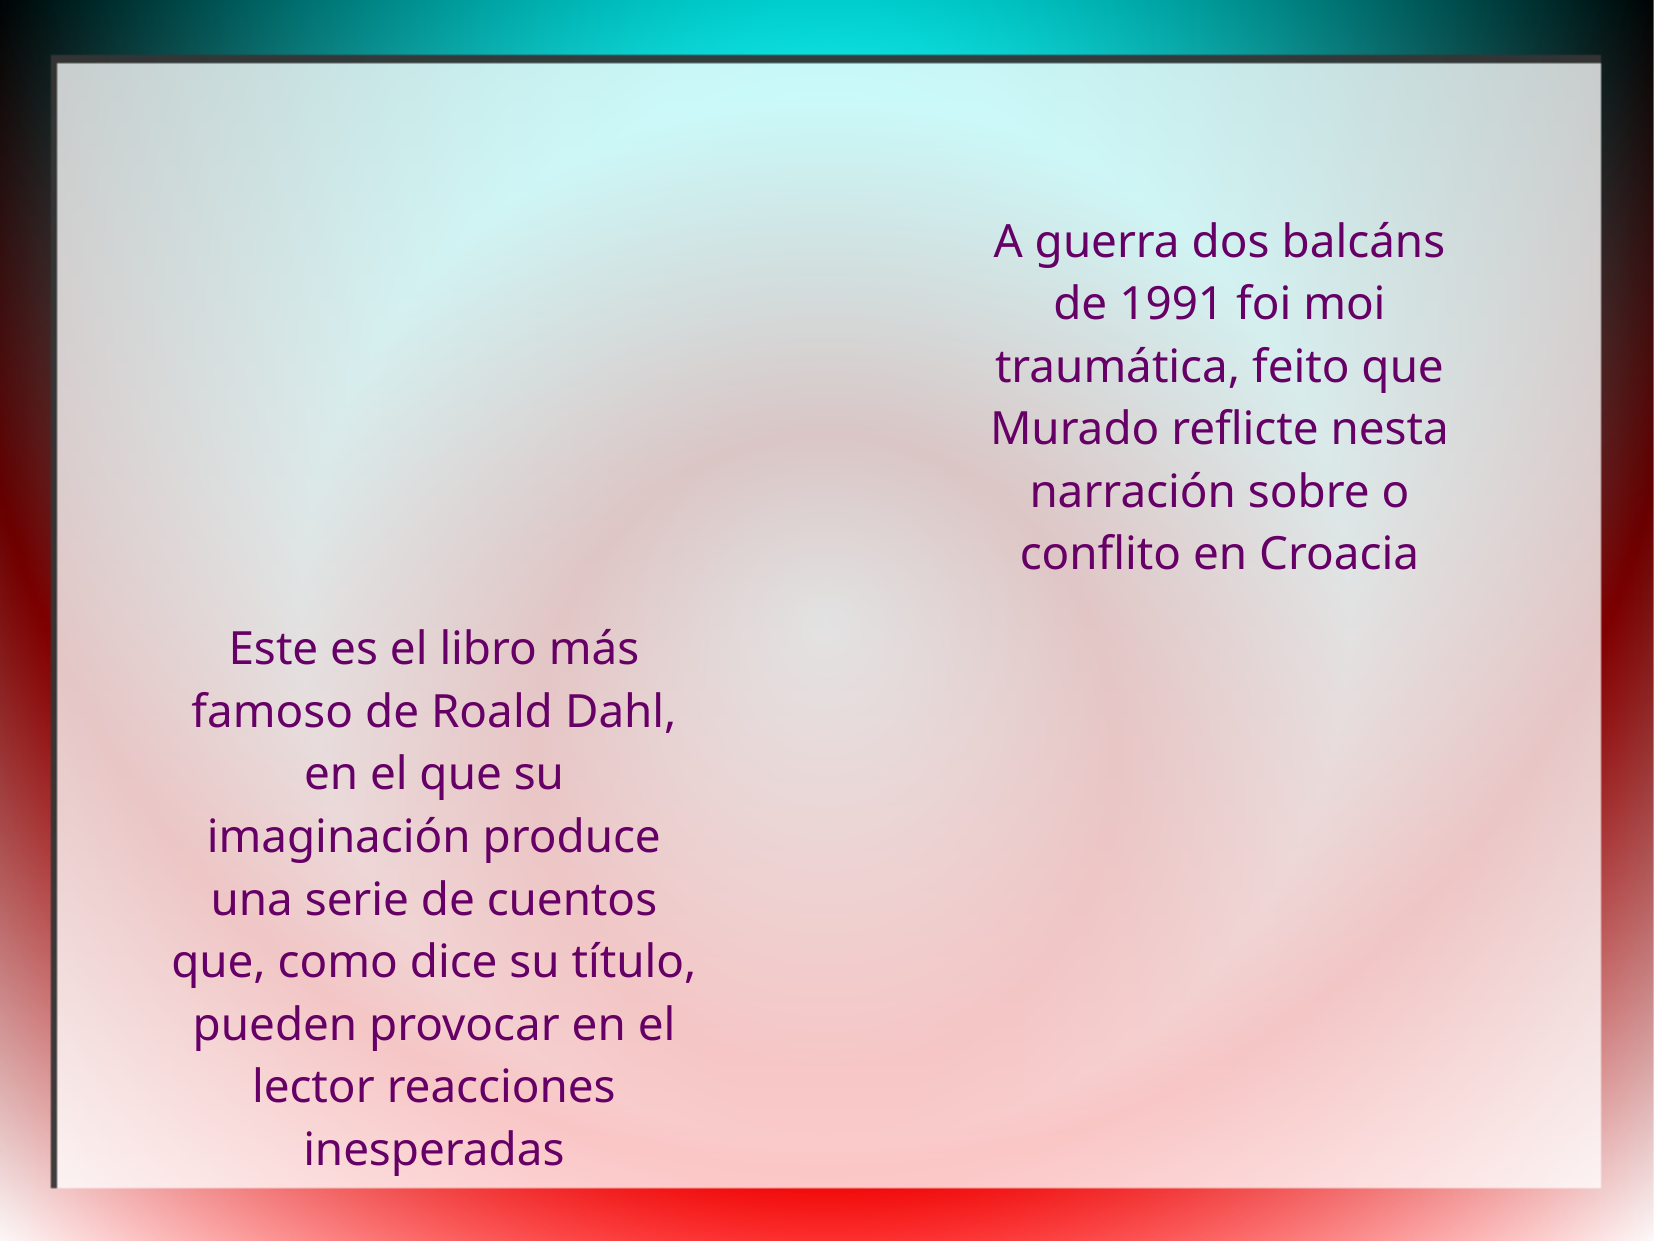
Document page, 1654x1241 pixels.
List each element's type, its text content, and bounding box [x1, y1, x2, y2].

picture [0, 0, 1654, 1241]
text_box A guerra dos balcáns de 1991 foi moi traumática, feito que Murado reflicte nesta narración sobre o conflito en Croacia [968, 200, 1471, 589]
text_box Este es el libro más famoso de Roald Dahl, en el que su imaginación produce una serie de cuentos que, como dice su título, pueden provocar en el lector reacciones inesperadas [153, 608, 715, 1156]
